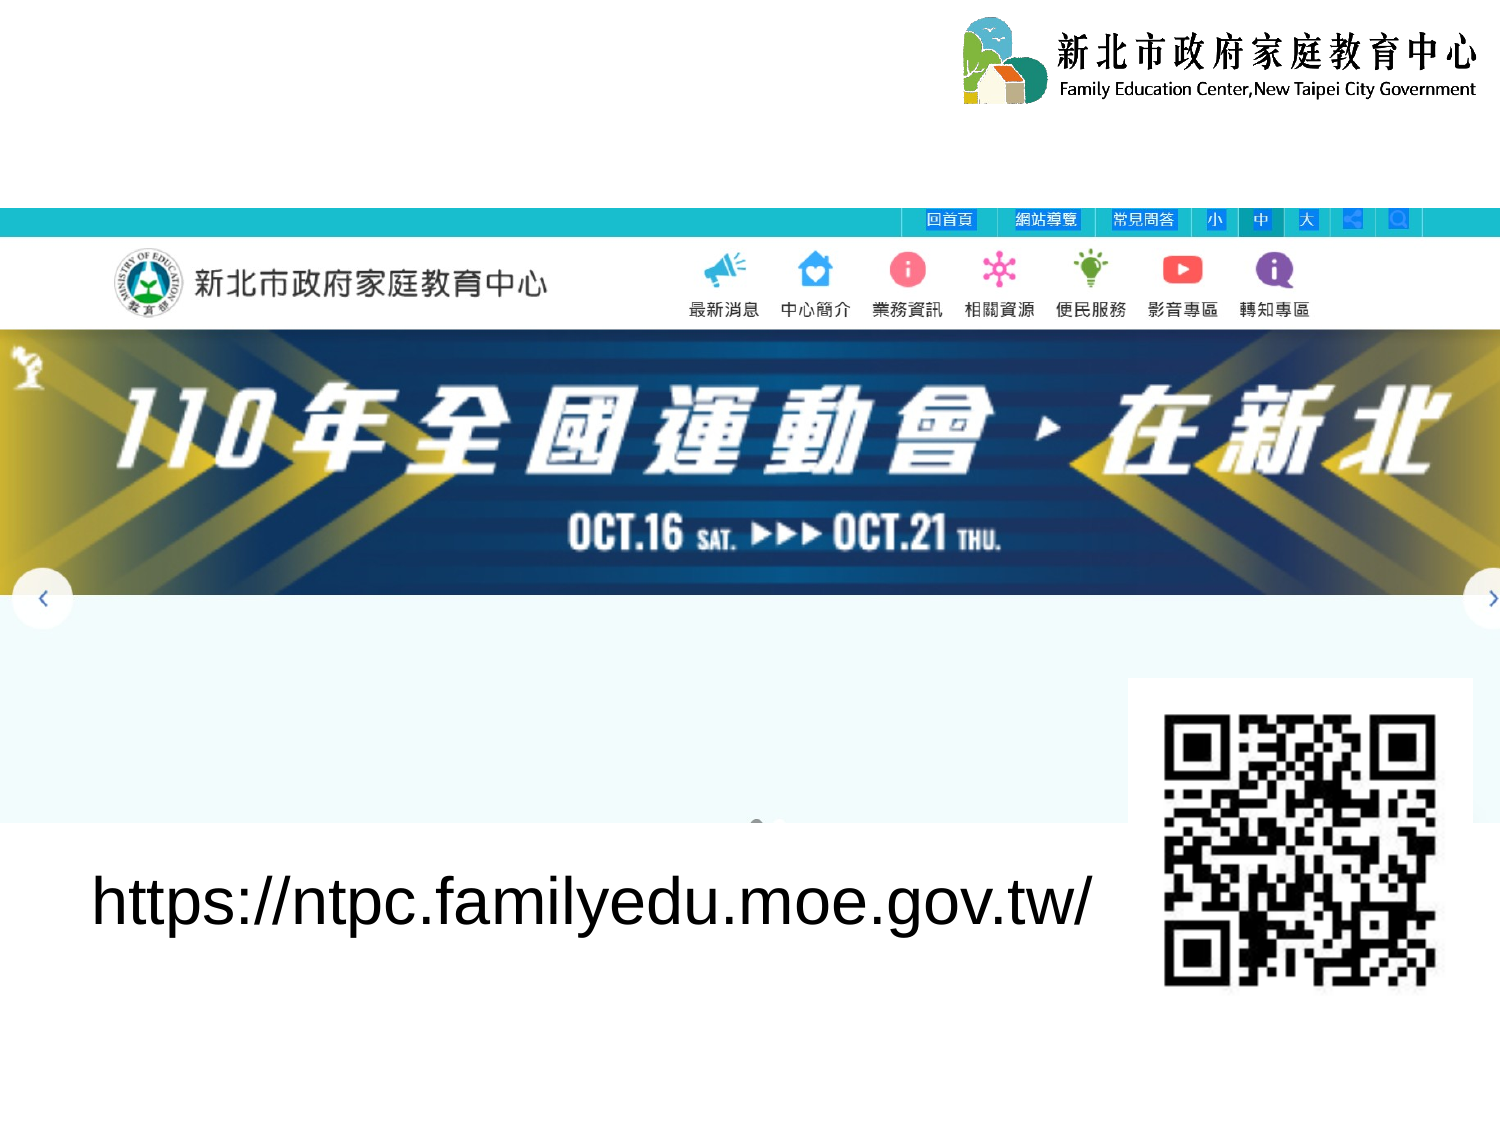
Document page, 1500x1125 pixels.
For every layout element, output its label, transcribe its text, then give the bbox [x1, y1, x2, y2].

picture [1255, 210, 1271, 229]
text_box https://ntpc.familyedu.moe.gov.tw/ [77, 851, 1109, 946]
picture [0, 208, 1500, 1024]
